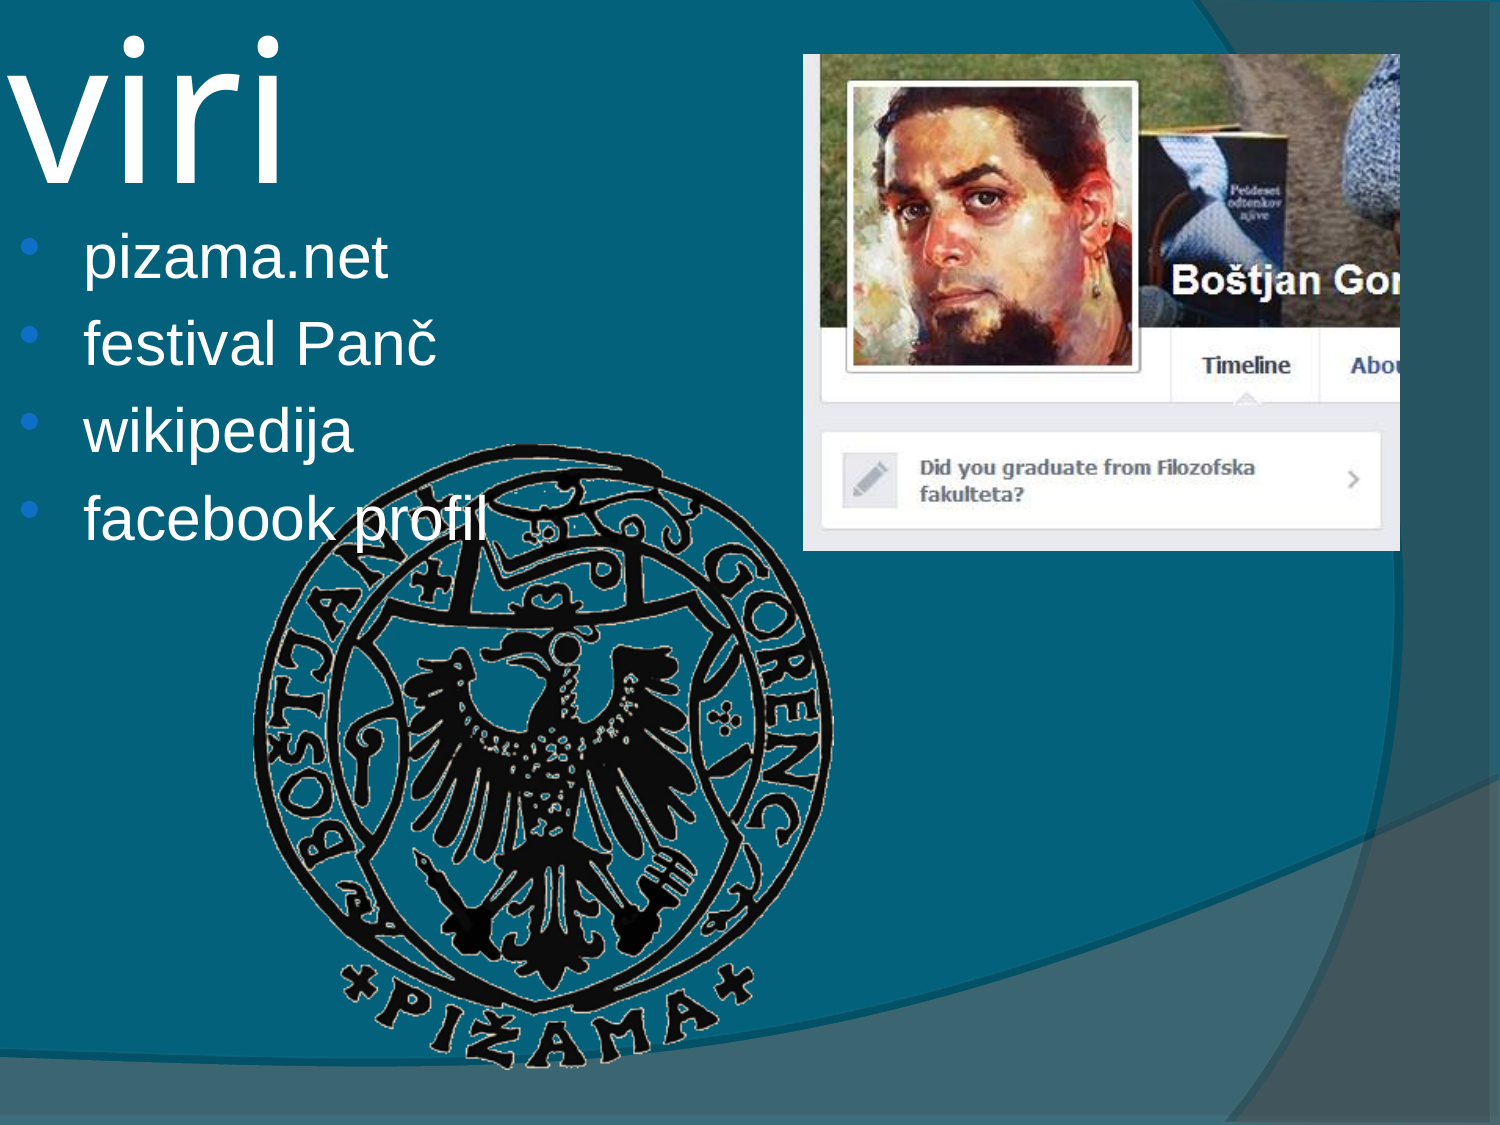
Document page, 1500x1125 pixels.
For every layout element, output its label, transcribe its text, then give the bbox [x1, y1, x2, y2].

title viri [0, 0, 1500, 208]
list pizama.net festival Panč wikipedija facebook profil [0, 208, 1500, 1125]
picture [804, 54, 1400, 550]
